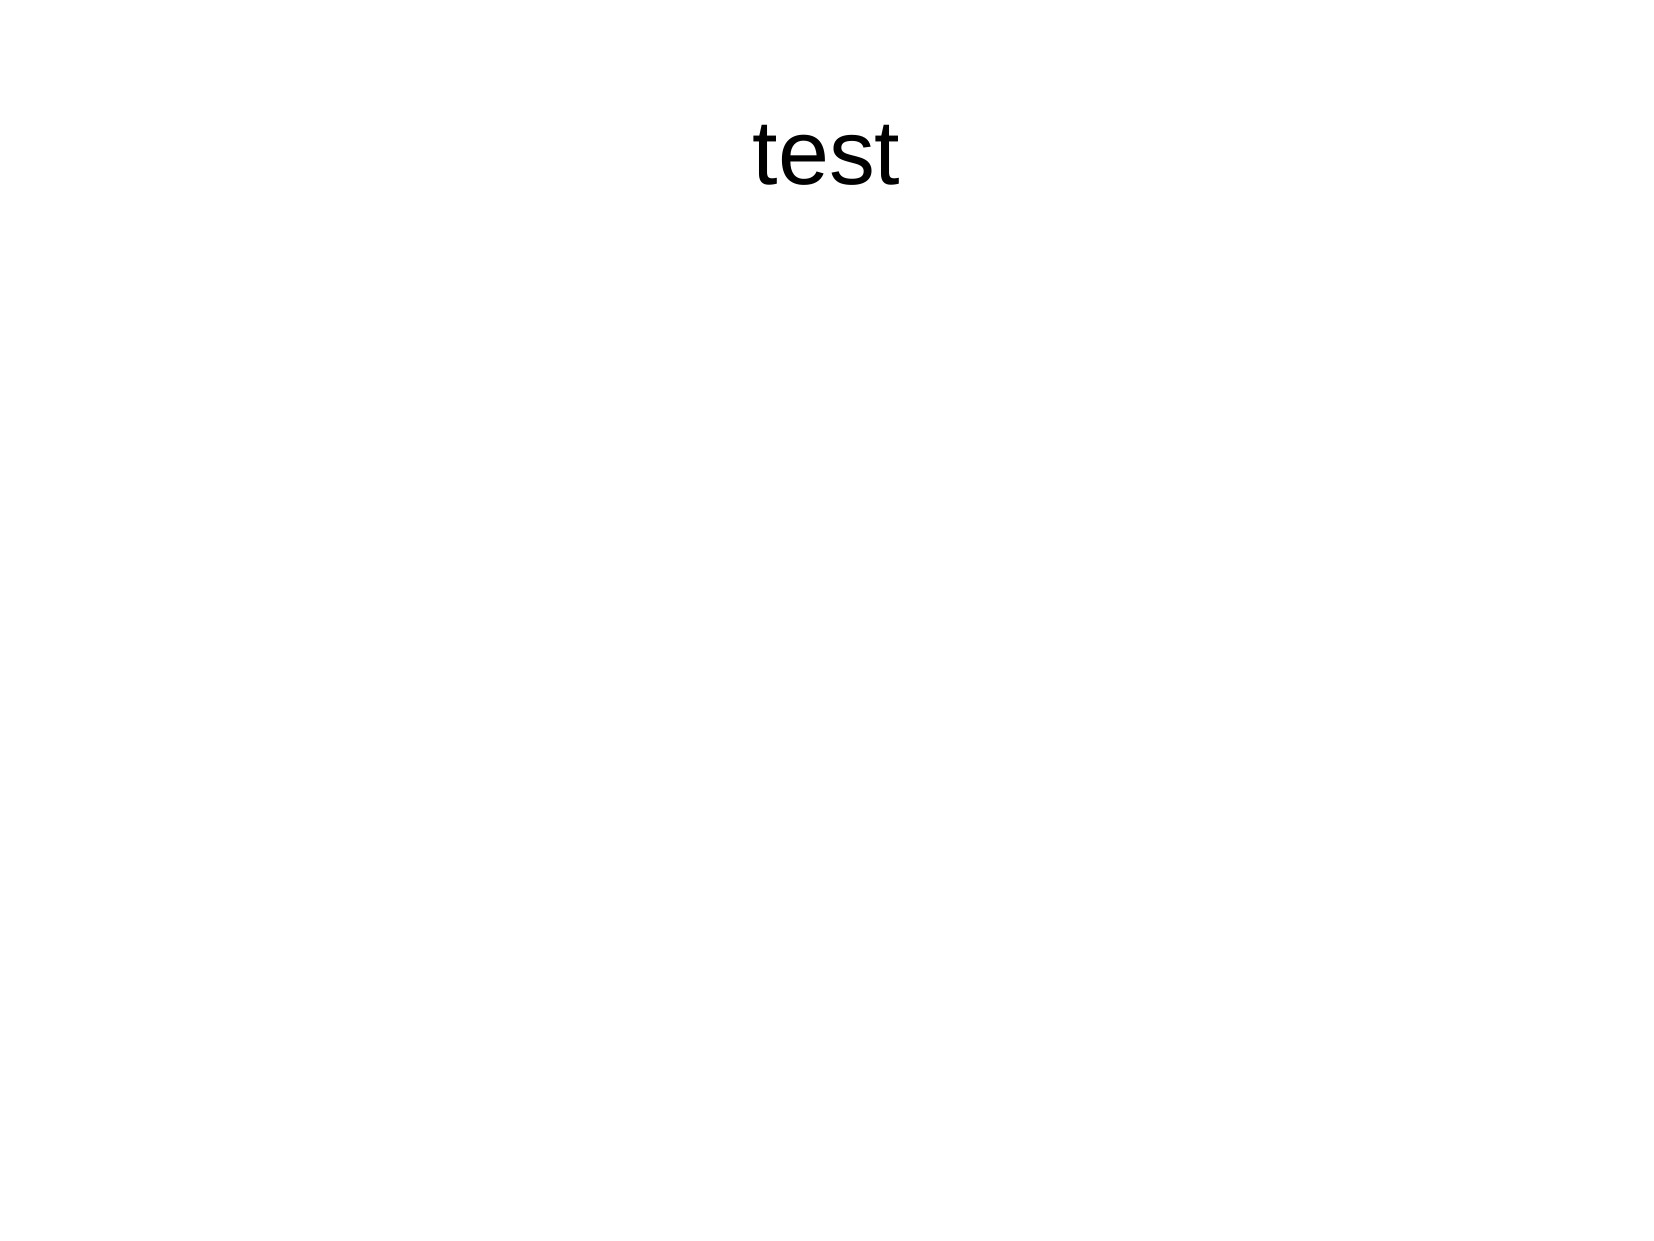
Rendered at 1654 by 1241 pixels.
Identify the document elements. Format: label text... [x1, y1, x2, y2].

title test [82, 49, 1571, 257]
